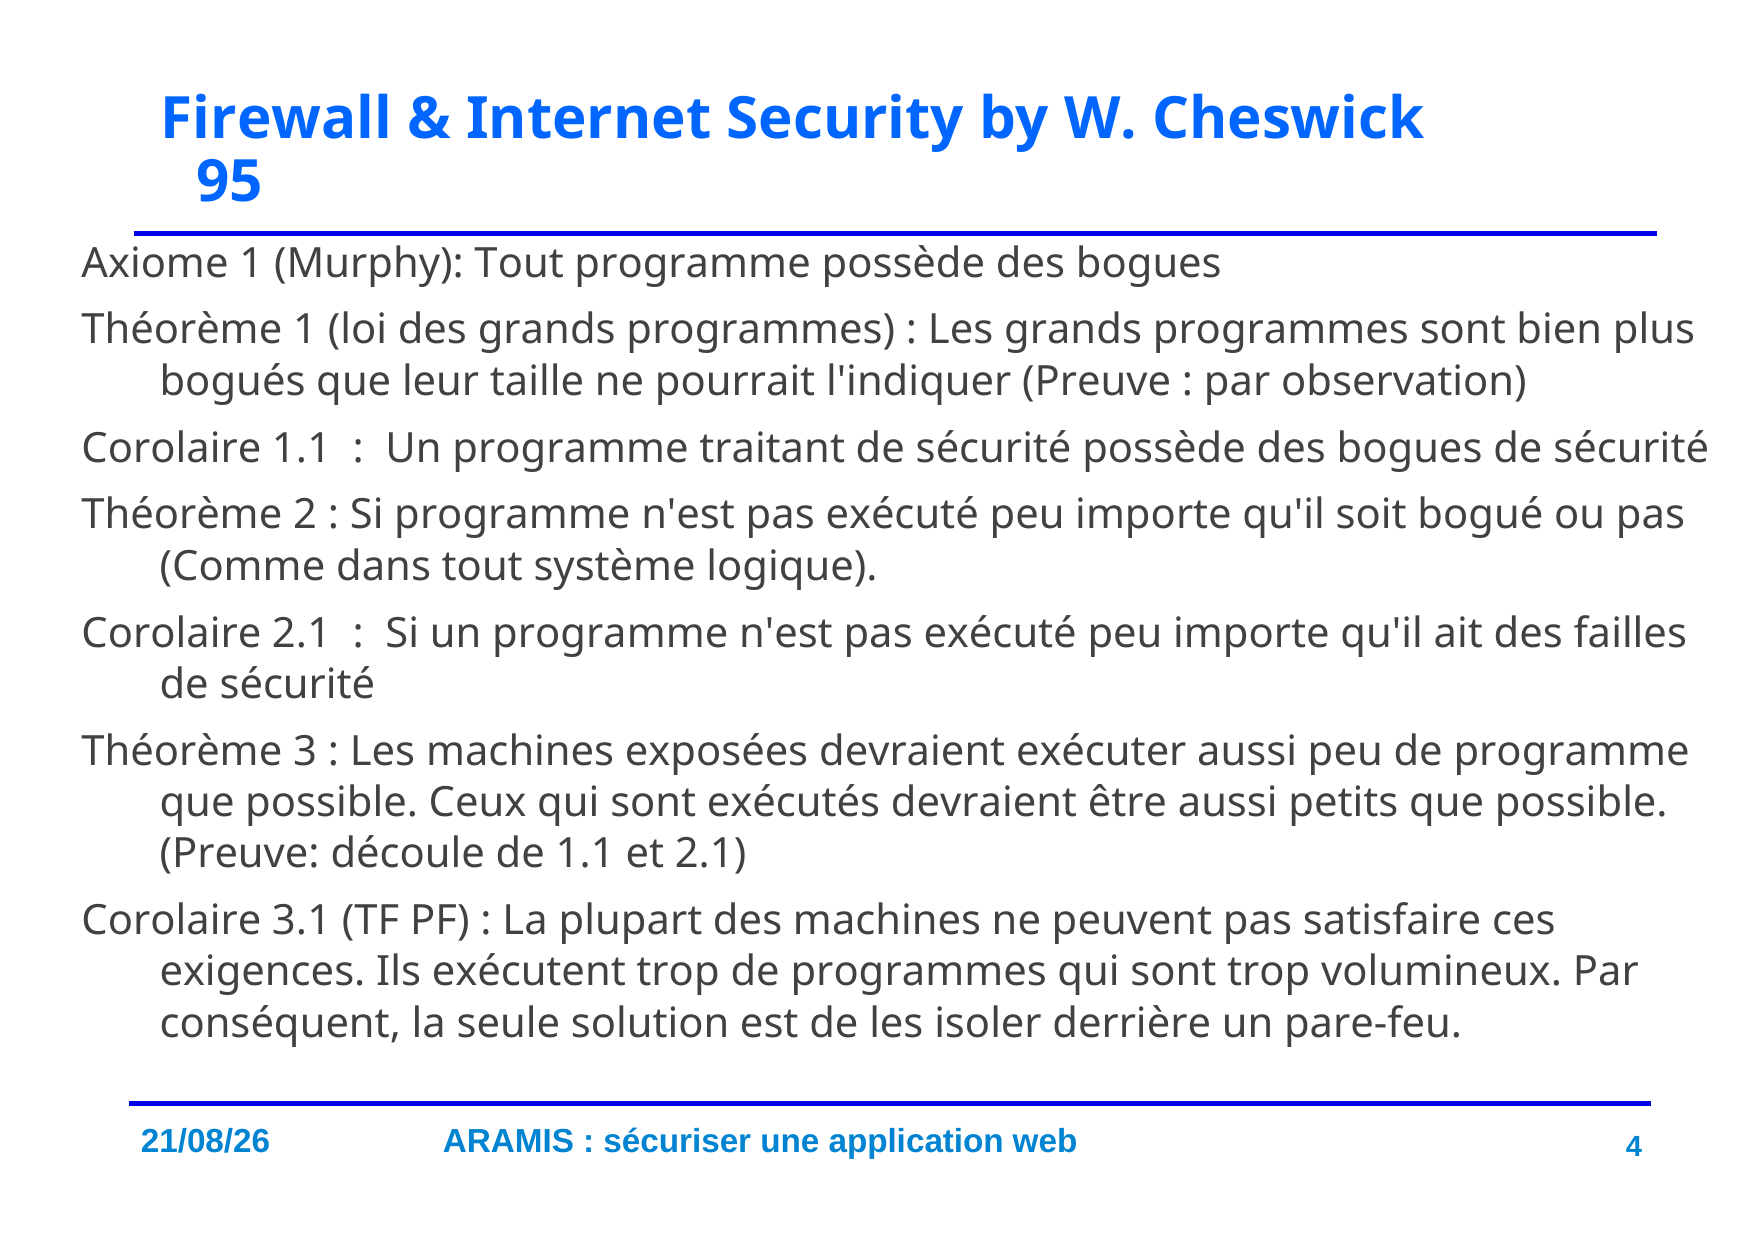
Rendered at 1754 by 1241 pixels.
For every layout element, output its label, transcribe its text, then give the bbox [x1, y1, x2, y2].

list Axiome 1 (Murphy): Tout programme possède des bogues Théorème 1 (loi des grands programmes) : Les grands programmes sont bien plus bogués que leur taille ne pourrait l'indiquer (Preuve : par observation) Corolaire 1.1 : Un programme traitant de sécurité possède des bogues de sécurité Théorème 2 : Si programme n'est pas exécuté peu importe qu'il soit bogué ou pas (Comme dans tout système logique). Corolaire 2.1 : Si un programme n'est pas exécuté peu importe qu'il ait des failles de sécurité Théorème 3 : Les machines exposées devraient exécuter aussi peu de programme que possible. Ceux qui sont exécutés devraient être aussi petits que possible. (Preuve: découle de 1.1 et 2.1) Corolaire 3.1 (TF PF) : La plupart des machines ne peuvent pas satisfaire ces exigences. Ils exécutent trop de programmes qui sont trop volumineux. Par conséquent, la seule solution est de les isoler derrière un pare-feu. [0, 236, 1713, 1039]
title Firewall & Internet Security by W. Cheswick 95 [125, 88, 1447, 214]
